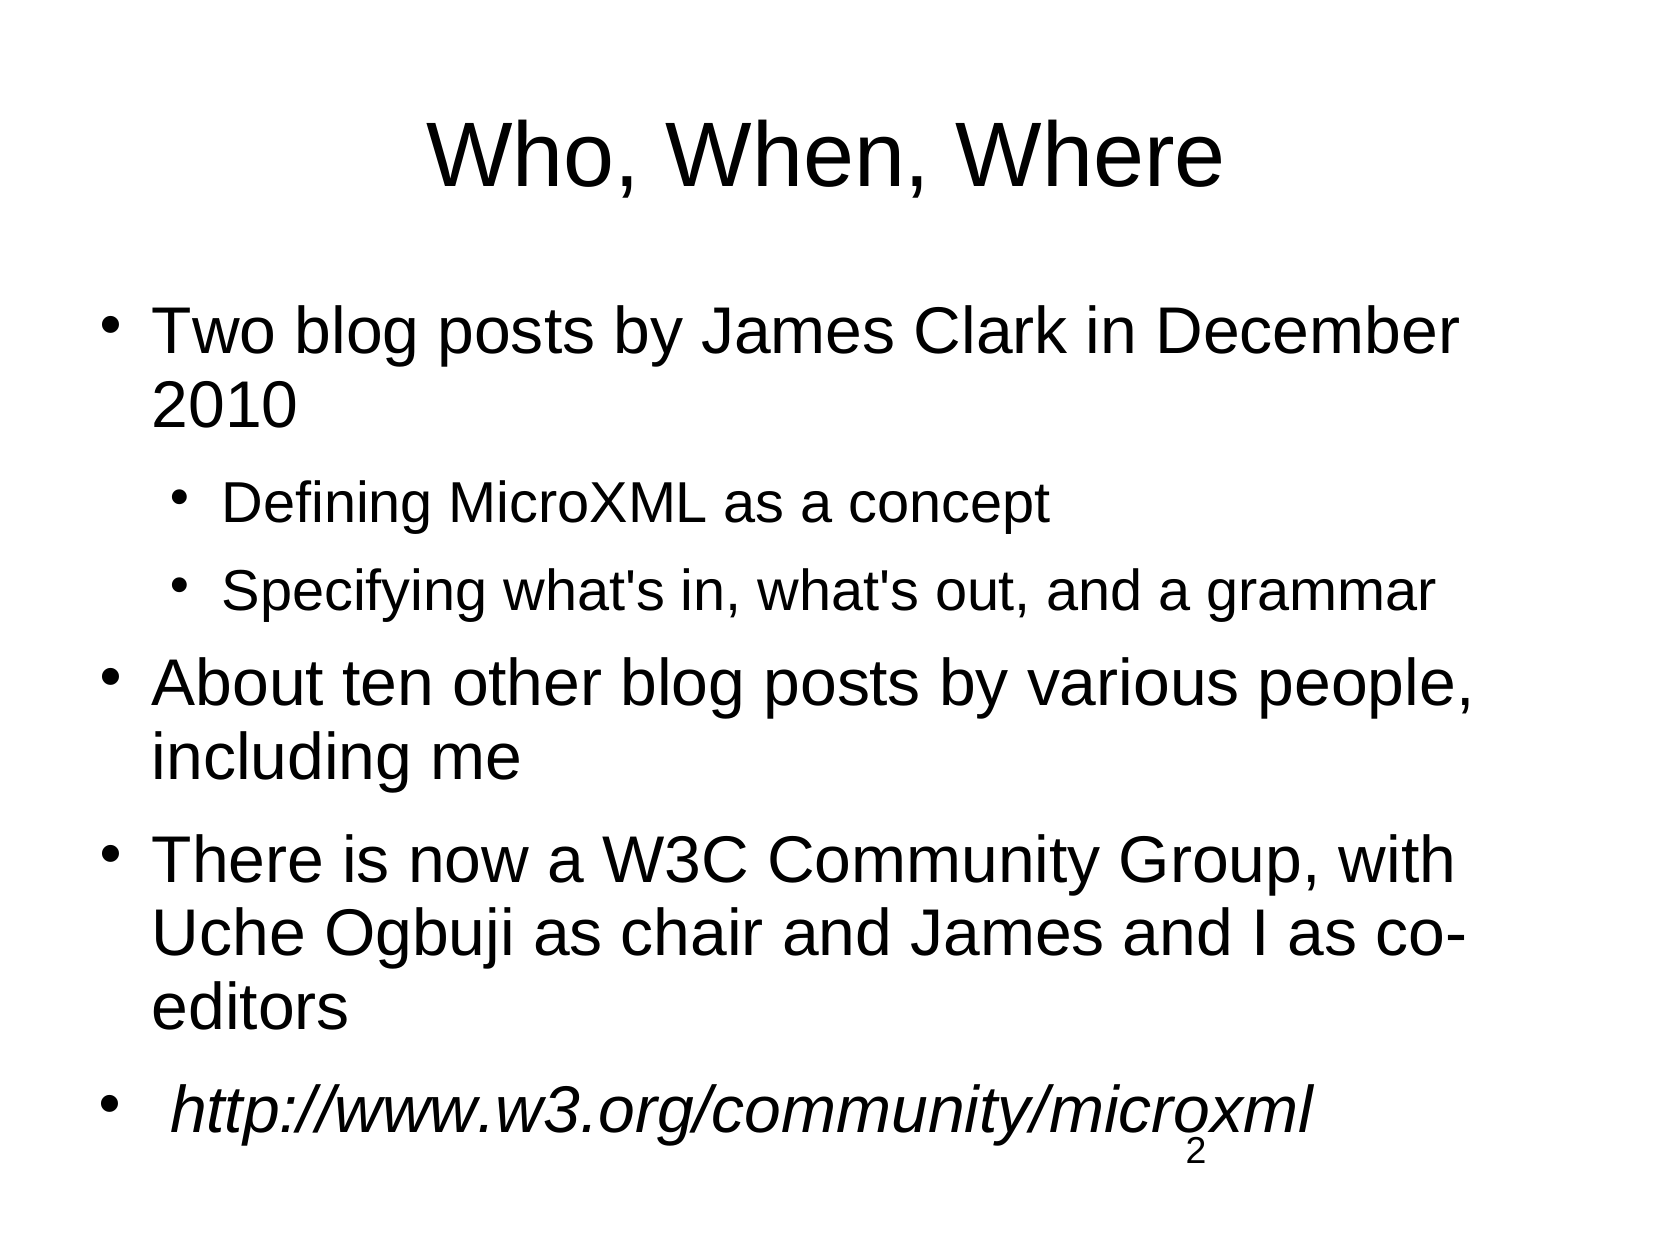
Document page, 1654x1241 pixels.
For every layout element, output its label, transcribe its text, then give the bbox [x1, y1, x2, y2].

list Two blog posts by James Clark in December 2010 Defining MicroXML as a concept Specifying what's in, what's out, and a grammar About ten other blog posts by various people, including me There is now a W3C Community Group, with Uche Ogbuji as chair and James and I as co-editors http://www.w3.org/community/microxml [82, 290, 1571, 1157]
title Who, When, Where [82, 49, 1571, 257]
